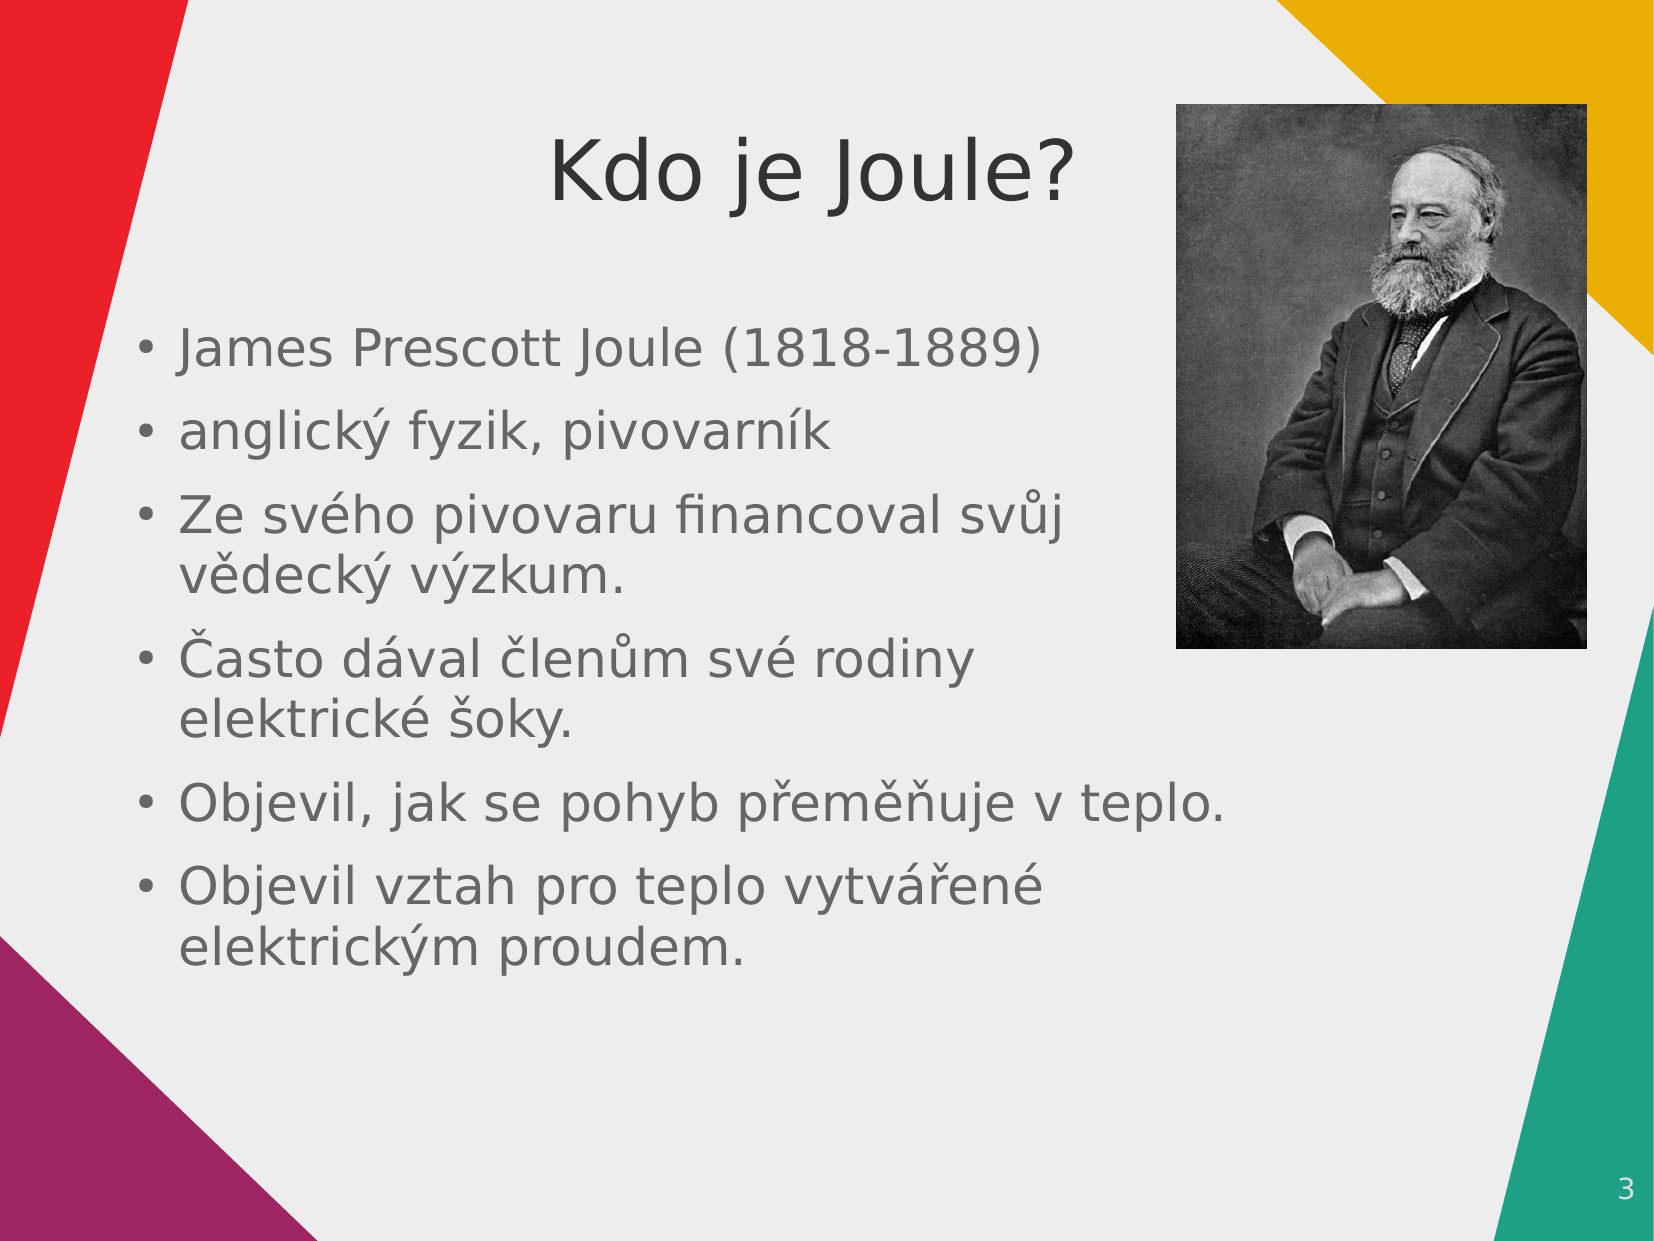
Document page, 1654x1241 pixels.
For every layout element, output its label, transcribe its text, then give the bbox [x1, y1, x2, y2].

list James Prescott Joule (1818-1889) anglický fyzik, pivovarník Ze svého pivovaru financoval svůj vědecký výzkum. Často dával členům své rodiny elektrické šoky. Objevil, jak se pohyb přeměňuje v teplo. Objevil vztah pro teplo vytvářené elektrickým proudem. [123, 318, 1231, 1049]
picture [1176, 104, 1587, 649]
title Kdo je Joule? [114, 73, 1539, 271]
